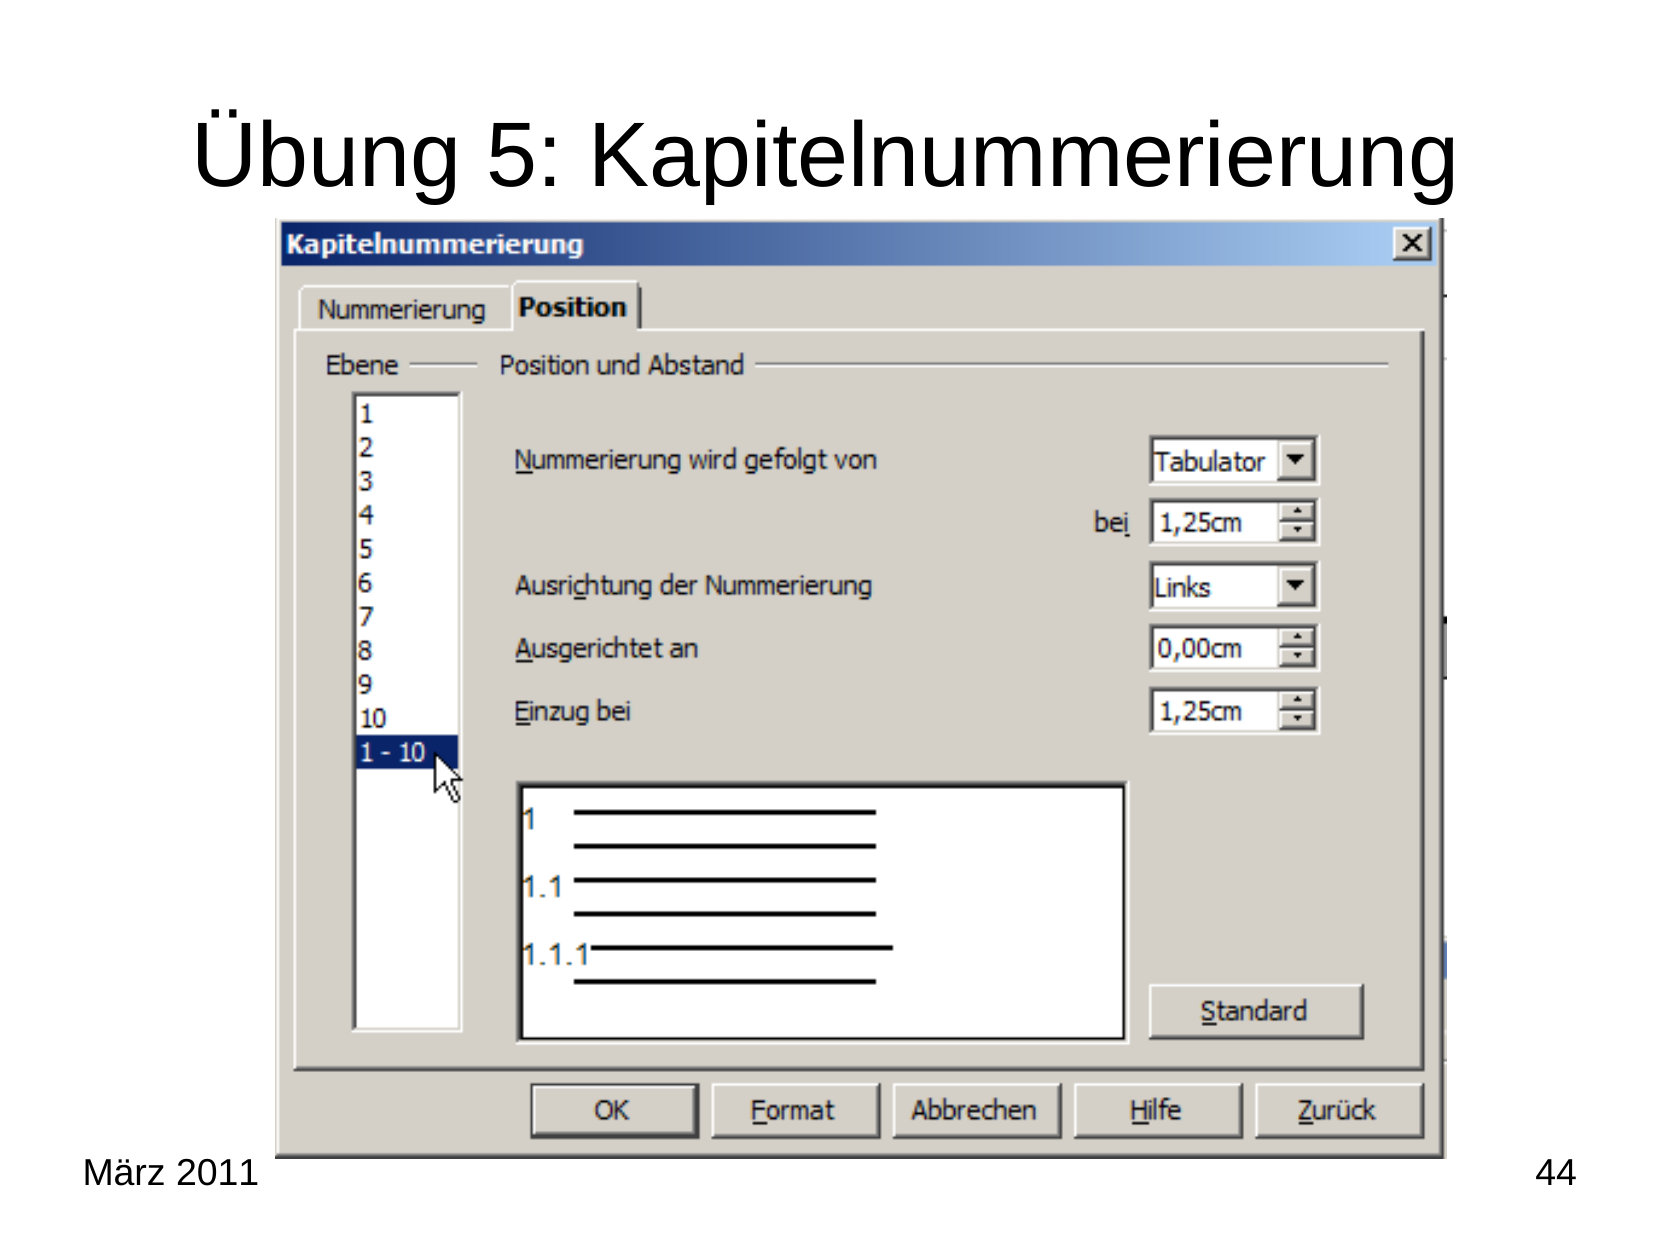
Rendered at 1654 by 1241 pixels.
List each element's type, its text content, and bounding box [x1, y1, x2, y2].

picture [275, 218, 1447, 1159]
title Übung 5: Kapitelnummerierung [82, 49, 1571, 257]
